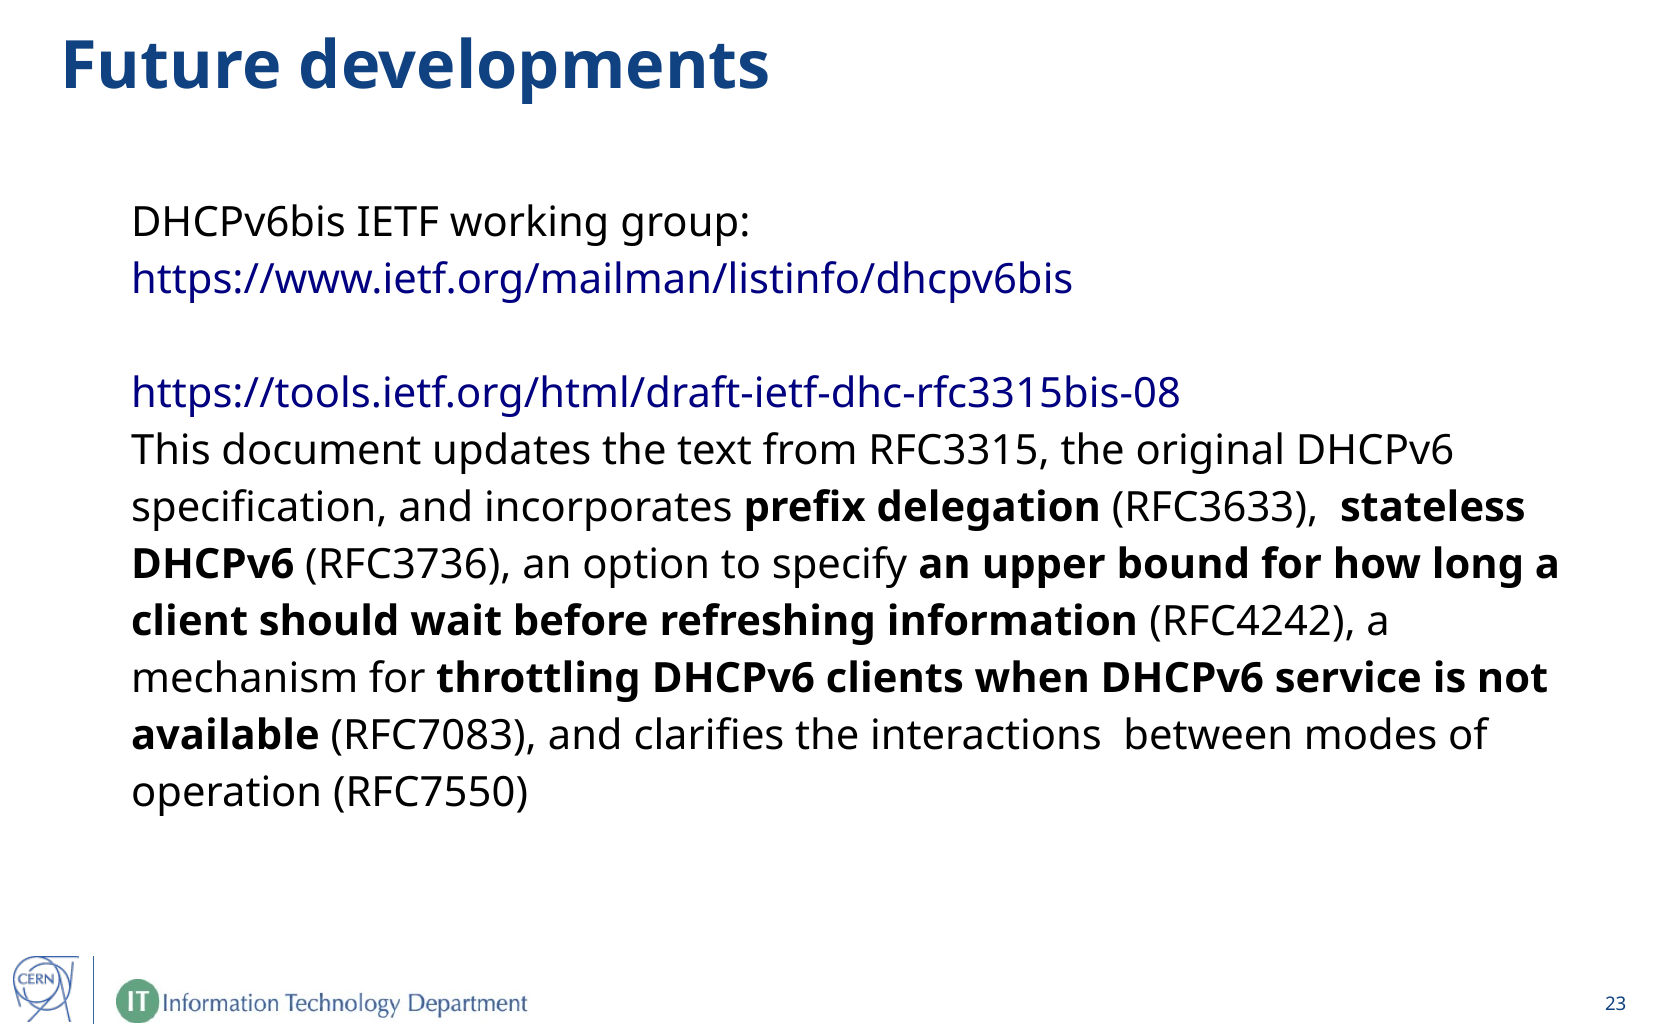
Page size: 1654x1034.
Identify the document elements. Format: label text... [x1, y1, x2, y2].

title Future developments [60, 0, 1528, 138]
picture [13, 956, 79, 1032]
text_box DHCPv6bis IETF working group: https://www.ietf.org/mailman/listinfo/dhcpv6bis https://tools.ietf.org/html/draft-ietf-dhc-rfc3315bis-08 This document updates the text from RFC3315, the original DHCPv6 specification, and incorporates prefix delegation (RFC3633), stateless DHCPv6 (RFC3736), an option to specify an upper bound for how long a client should wait before refreshing information (RFC4242), a mechanism for throttling DHCPv6 clients when DHCPv6 service is not available (RFC7083), and clarifies the interactions between modes of operation (RFC7550) [116, 184, 1606, 1034]
